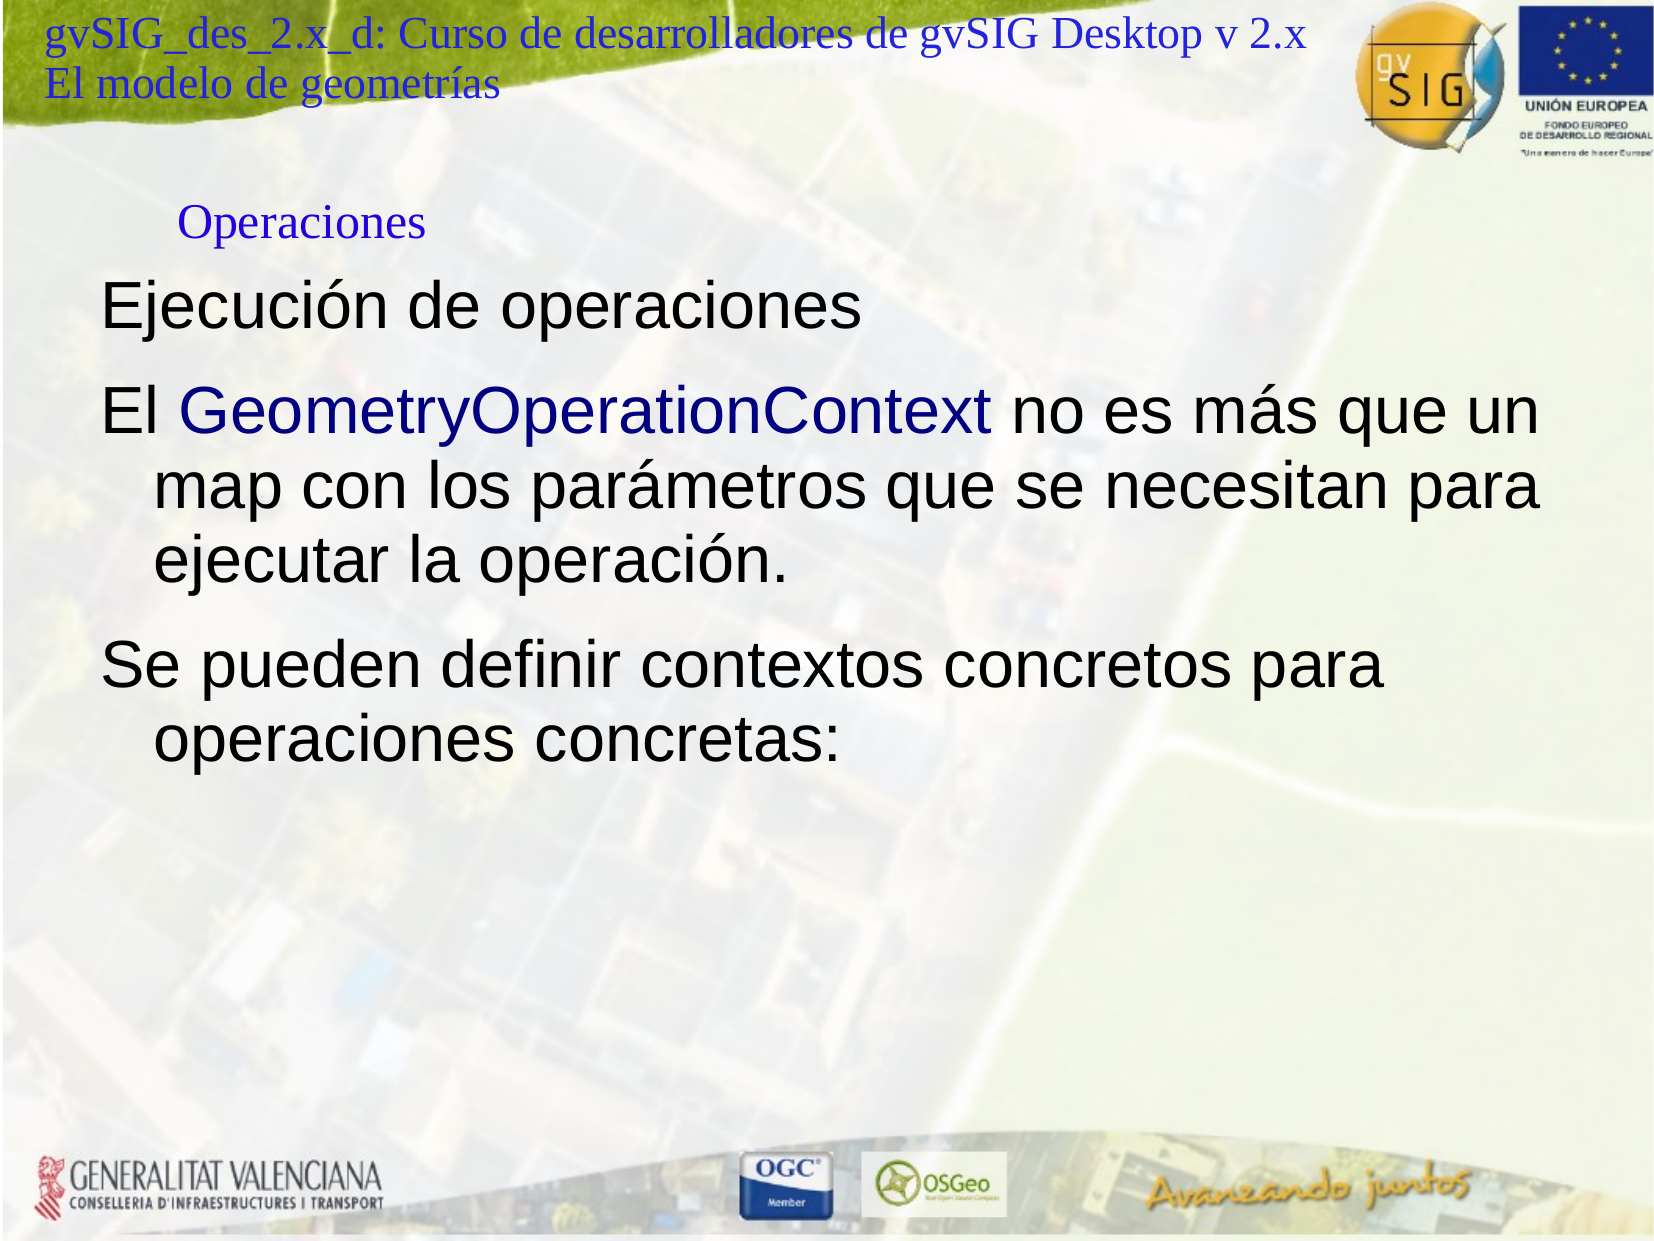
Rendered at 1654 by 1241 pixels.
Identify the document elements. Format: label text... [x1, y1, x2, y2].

picture [2, 0, 1654, 1241]
list Ejecución de operaciones El GeometryOperationContext no es más que un map con los parámetros que se necesitan para ejecutar la operación. Se pueden definir contextos concretos para operaciones concretas: [82, 268, 1571, 777]
title Operaciones [177, 95, 1329, 347]
